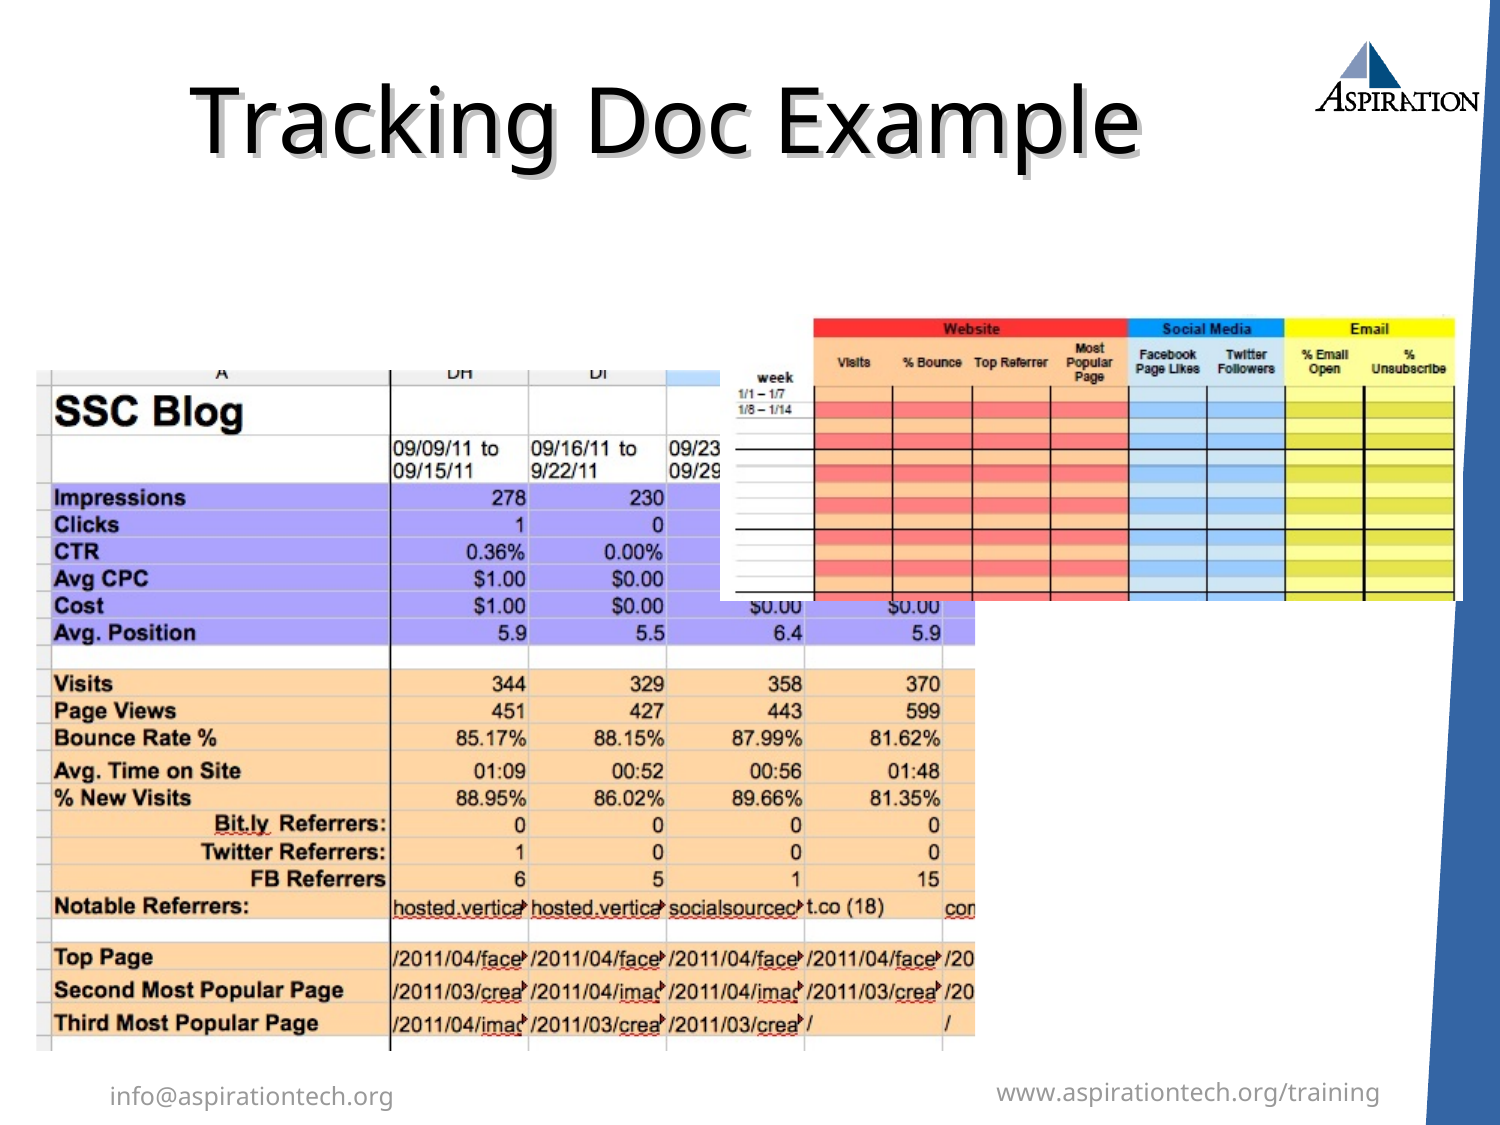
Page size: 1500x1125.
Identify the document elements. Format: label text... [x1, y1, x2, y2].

picture [1315, 41, 1480, 120]
picture [36, 314, 1463, 1051]
title Tracking Doc Example [49, 19, 1284, 206]
